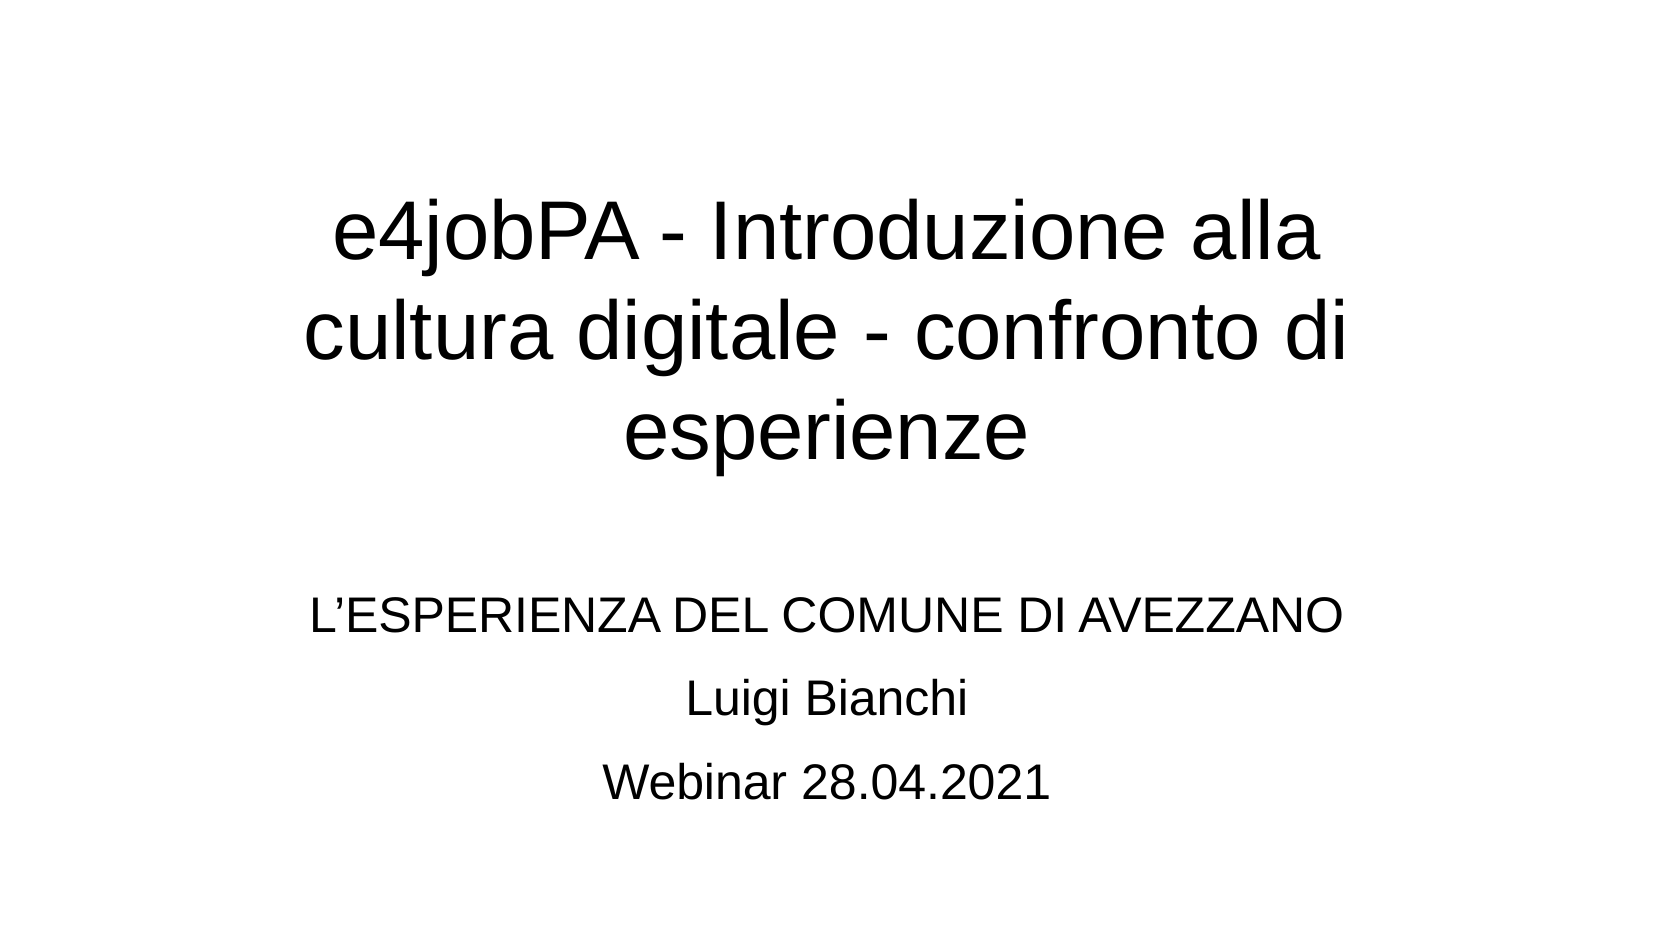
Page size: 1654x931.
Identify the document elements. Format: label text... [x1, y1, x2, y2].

subtitle L’ESPERIENZA DEL COMUNE DI AVEZZANO Luigi Bianchi Webinar 28.04.2021 [206, 589, 1447, 814]
title e4jobPA - Introduzione alla cultura digitale - confronto di esperienze [206, 152, 1447, 477]
